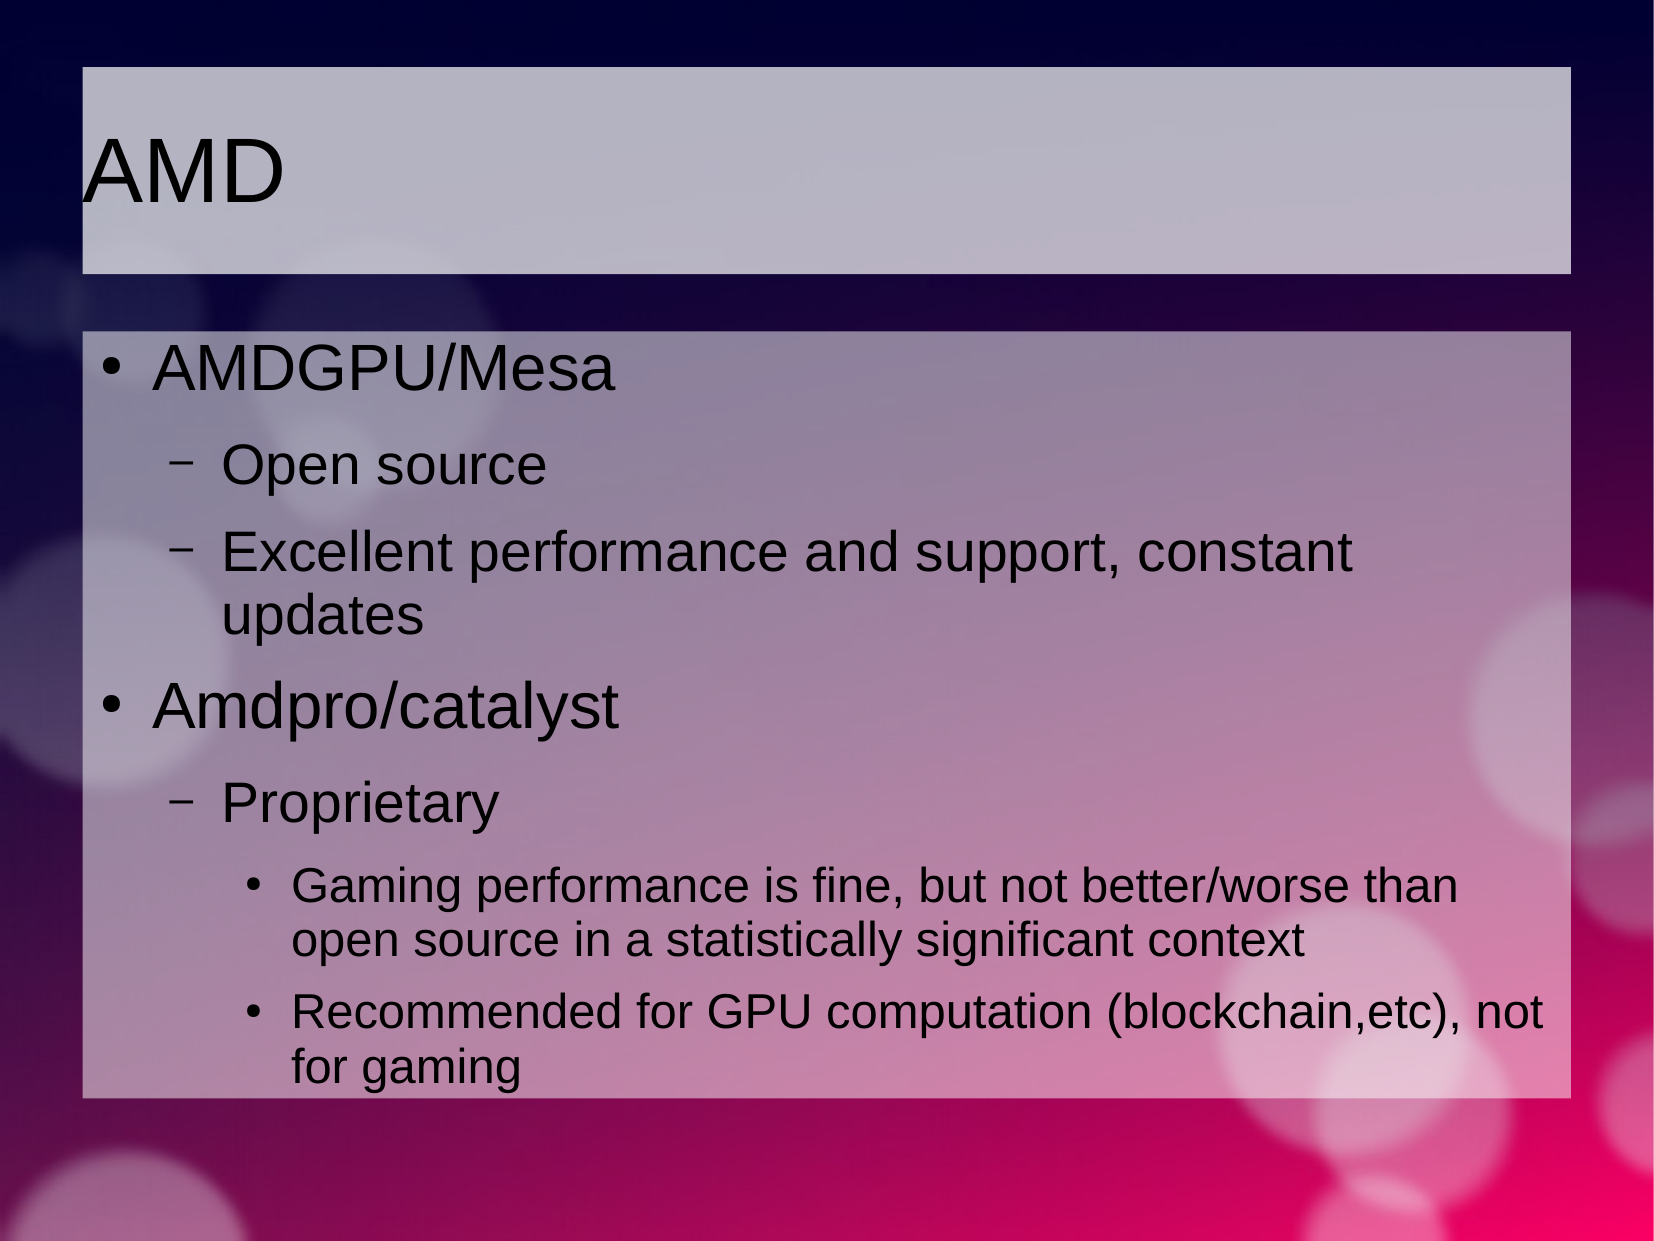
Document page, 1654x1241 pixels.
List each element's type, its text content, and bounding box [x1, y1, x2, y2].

picture [0, 0, 1654, 1241]
list AMDGPU/Mesa Open source Excellent performance and support, constant updates Amdpro/catalyst Proprietary Gaming performance is fine, but not better/worse than open source in a statistically significant context Recommended for GPU computation (blockchain,etc), not for gaming [82, 331, 1571, 1099]
title AMD [82, 67, 1571, 275]
